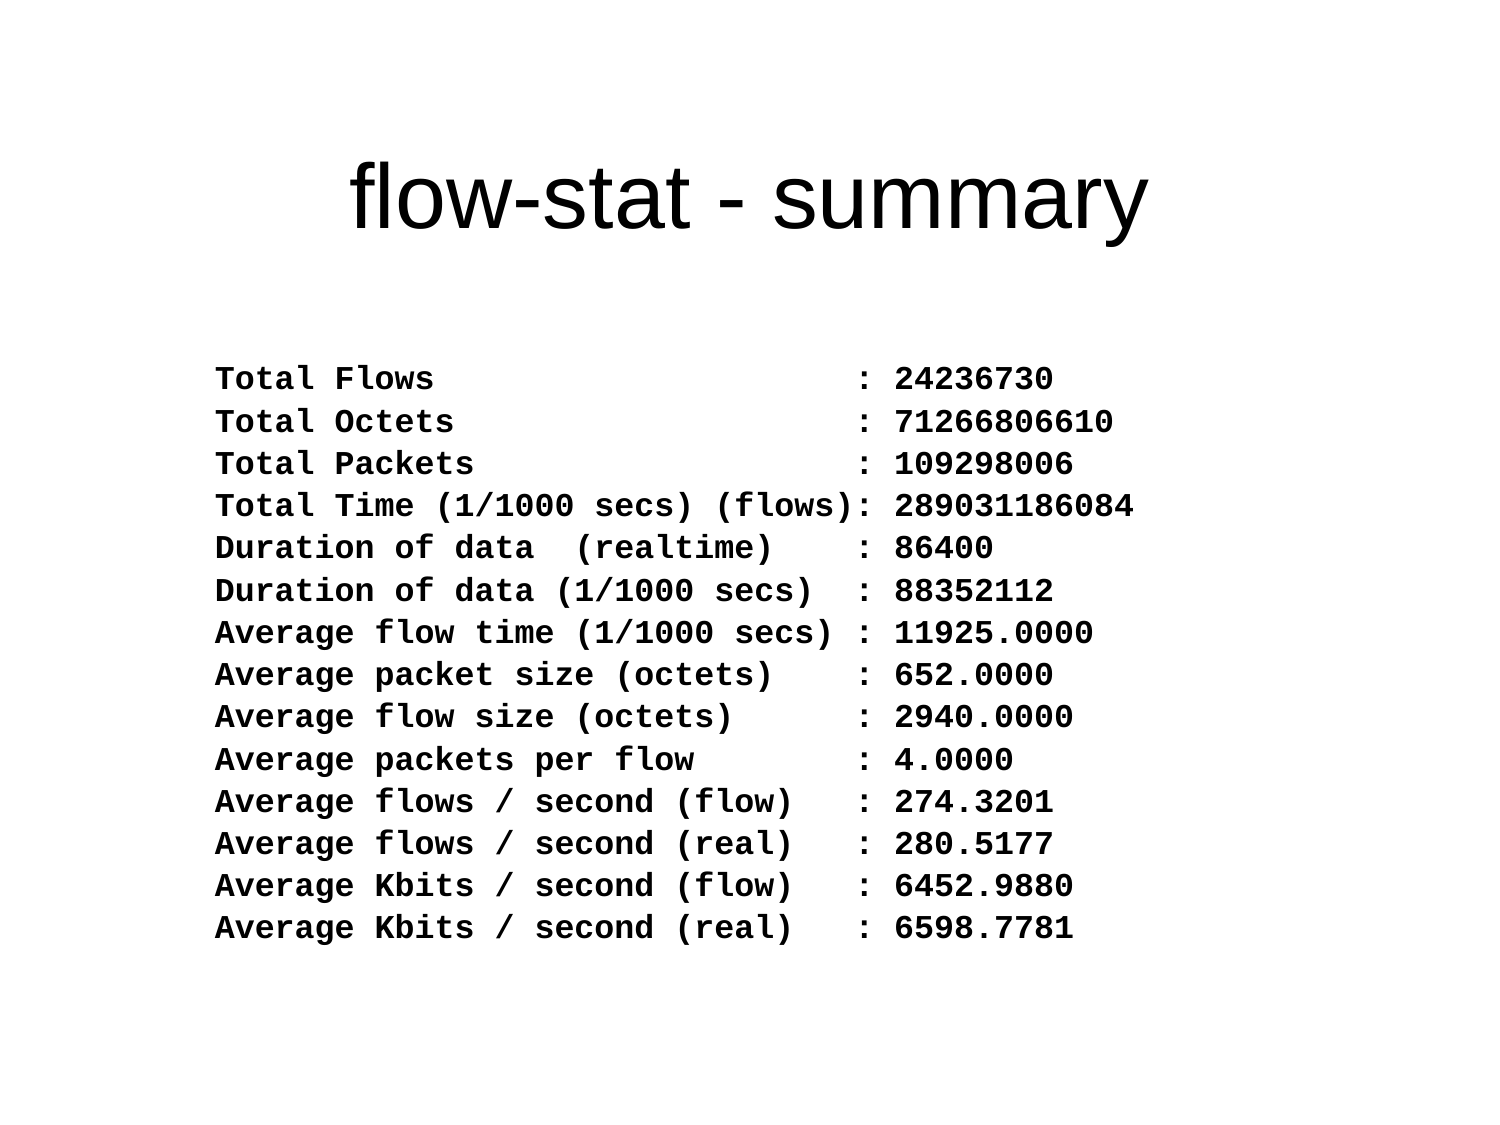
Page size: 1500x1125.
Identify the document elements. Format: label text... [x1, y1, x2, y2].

text_box Total Flows : 24236730 Total Octets : 71266806610 Total Packets : 109298006 Total Time (1/1000 secs) (flows): 289031186084 Duration of data (realtime) : 86400 Duration of data (1/1000 secs) : 88352112 Average flow time (1/1000 secs) : 11925.0000 Average packet size (octets) : 652.0000 Average flow size (octets) : 2940.0000 Average packets per flow : 4.0000 Average flows / second (flow) : 274.3201 Average flows / second (real) : 280.5177 Average Kbits / second (flow) : 6452.9880 Average Kbits / second (real) : 6598.7781 [200, 350, 1153, 927]
title flow-stat - summary [112, 99, 1388, 288]
